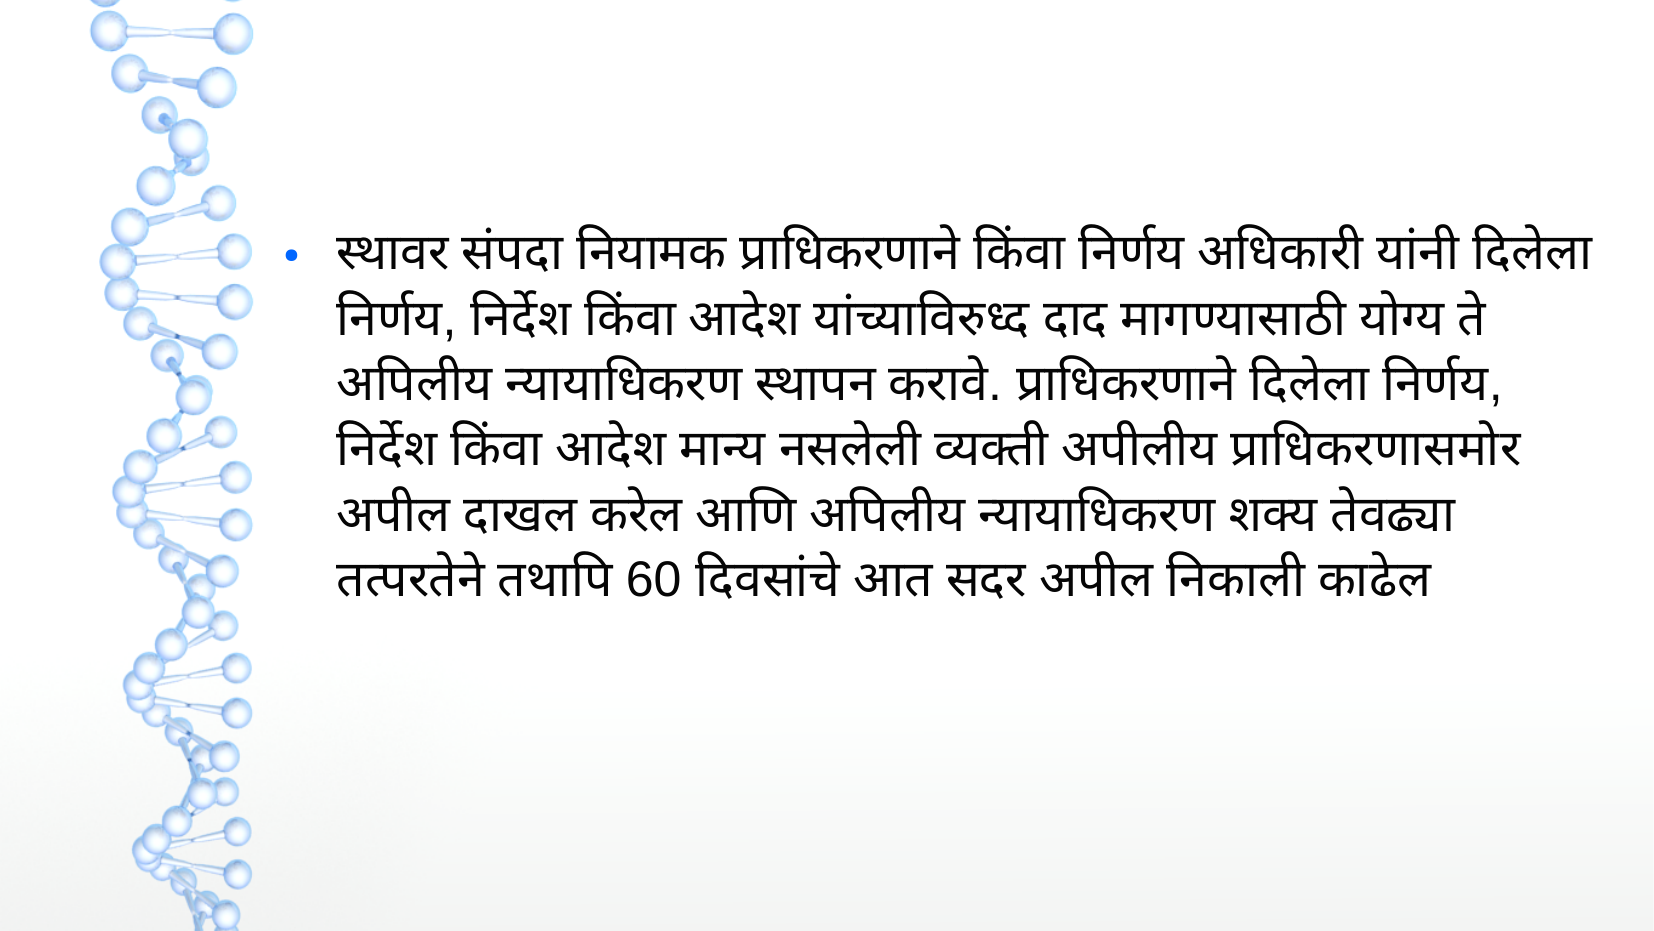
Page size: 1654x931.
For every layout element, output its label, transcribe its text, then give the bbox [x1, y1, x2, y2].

picture [0, 0, 1654, 931]
list स्थावर संपदा नियामक प्राधिकरणाने किंवा निर्णय अधिकारी यांनी दिलेला निर्णय, निर्देश किंवा आदेश यांच्याविरुध्द दाद मागण्यासाठी योग्य ते अपिलीय न्यायाधिकरण स्थापन करावे. प्राधिकरणाने दिलेला निर्णय, निर्देश किंवा आदेश मान्य नसलेली व्यक्ती अपीलीय प्राधिकरणासमोर अपील दाखल करेल आणि अपिलीय न्यायाधिकरण शक्य तेवढ्या तत्परतेने तथापि 60 दिवसांचे आत सदर अपील निकाली काढेल [265, 224, 1595, 764]
